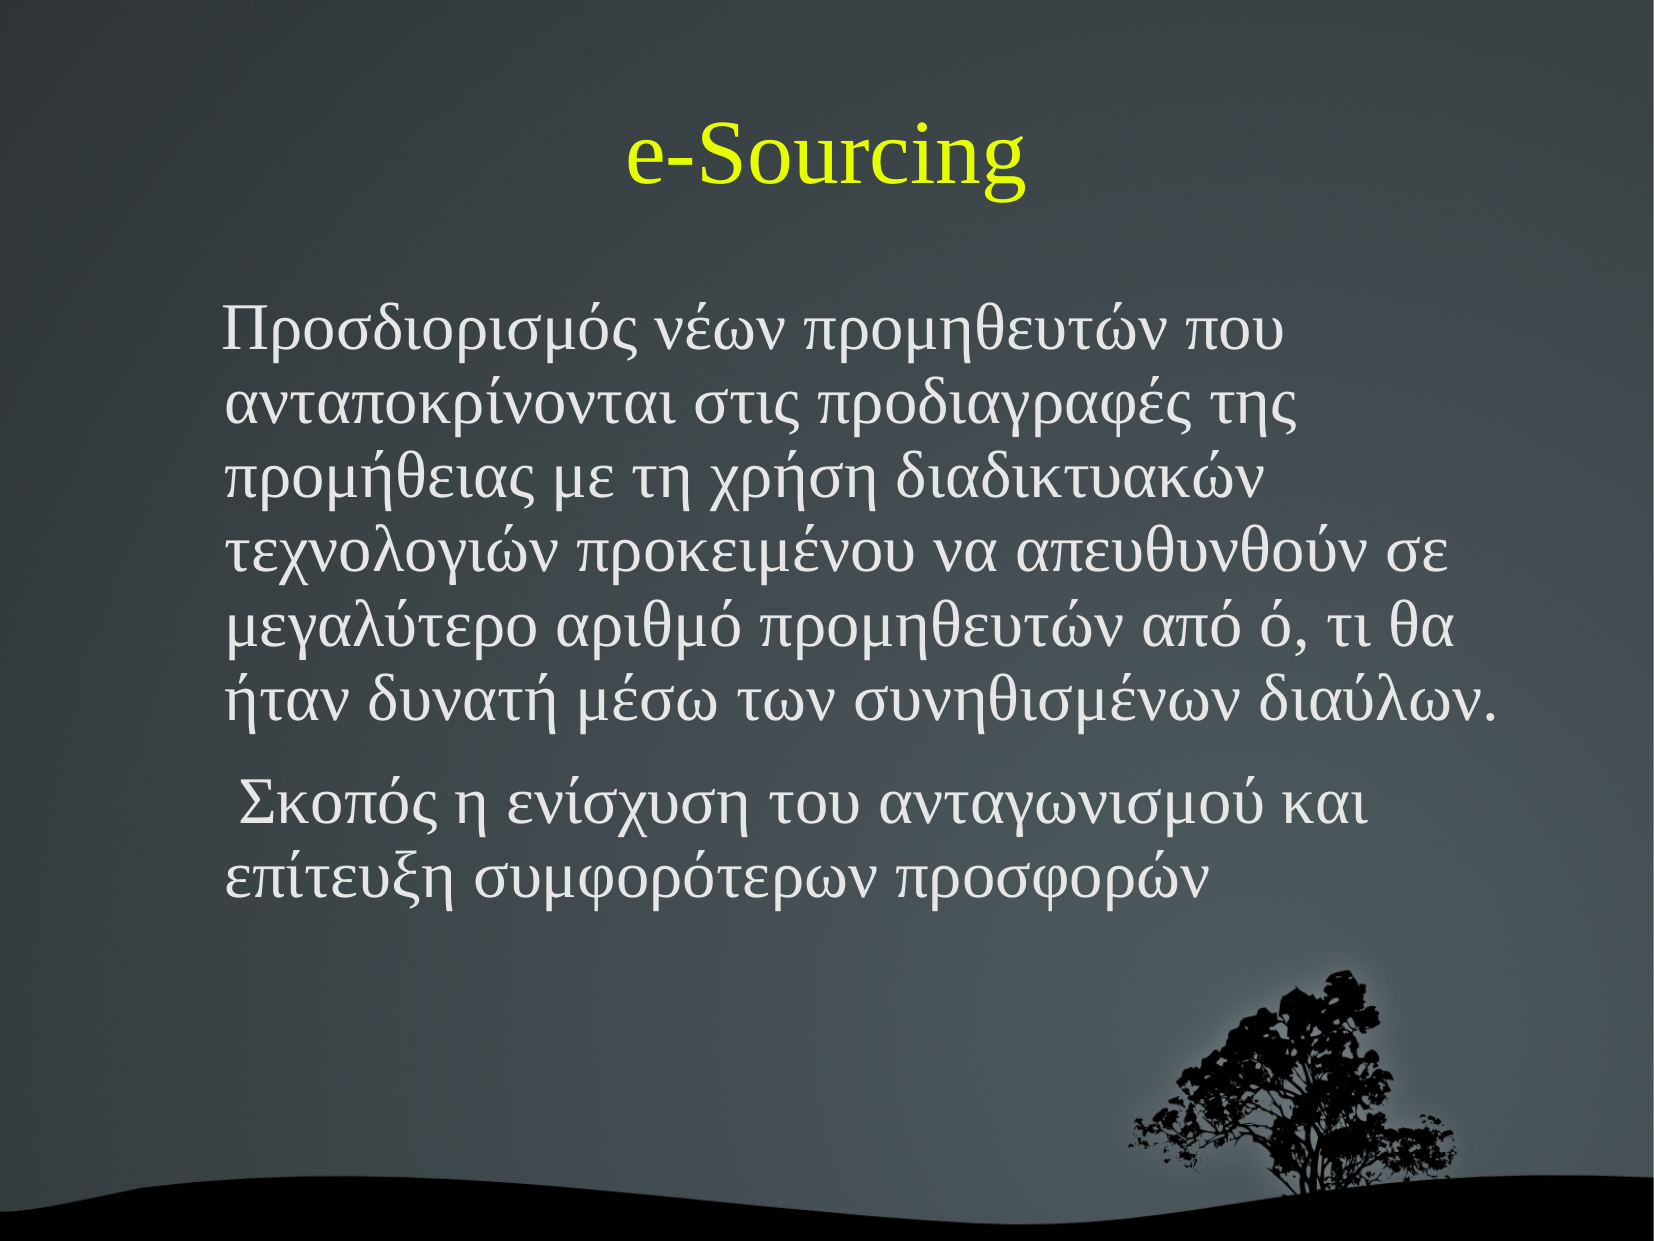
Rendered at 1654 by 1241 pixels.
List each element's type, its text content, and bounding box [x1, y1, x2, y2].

title e-Sourcing [82, 56, 1571, 250]
picture [0, 0, 1654, 1241]
list Προσδιορισμός νέων προμηθευτών που ανταποκρίνονται στις προδιαγραφές της προμήθειας με τη χρήση διαδικτυακών τεχνολογιών προκειμένου να απευθυνθούν σε μεγαλύτερο αριθμό προμηθευτών από ό, τι θα ήταν δυνατή μέσω των συνηθισμένων διαύλων. Σκοπός η ενίσχυση του ανταγωνισμού και επίτευξη συμφορότερων προσφορών [82, 290, 1571, 1094]
